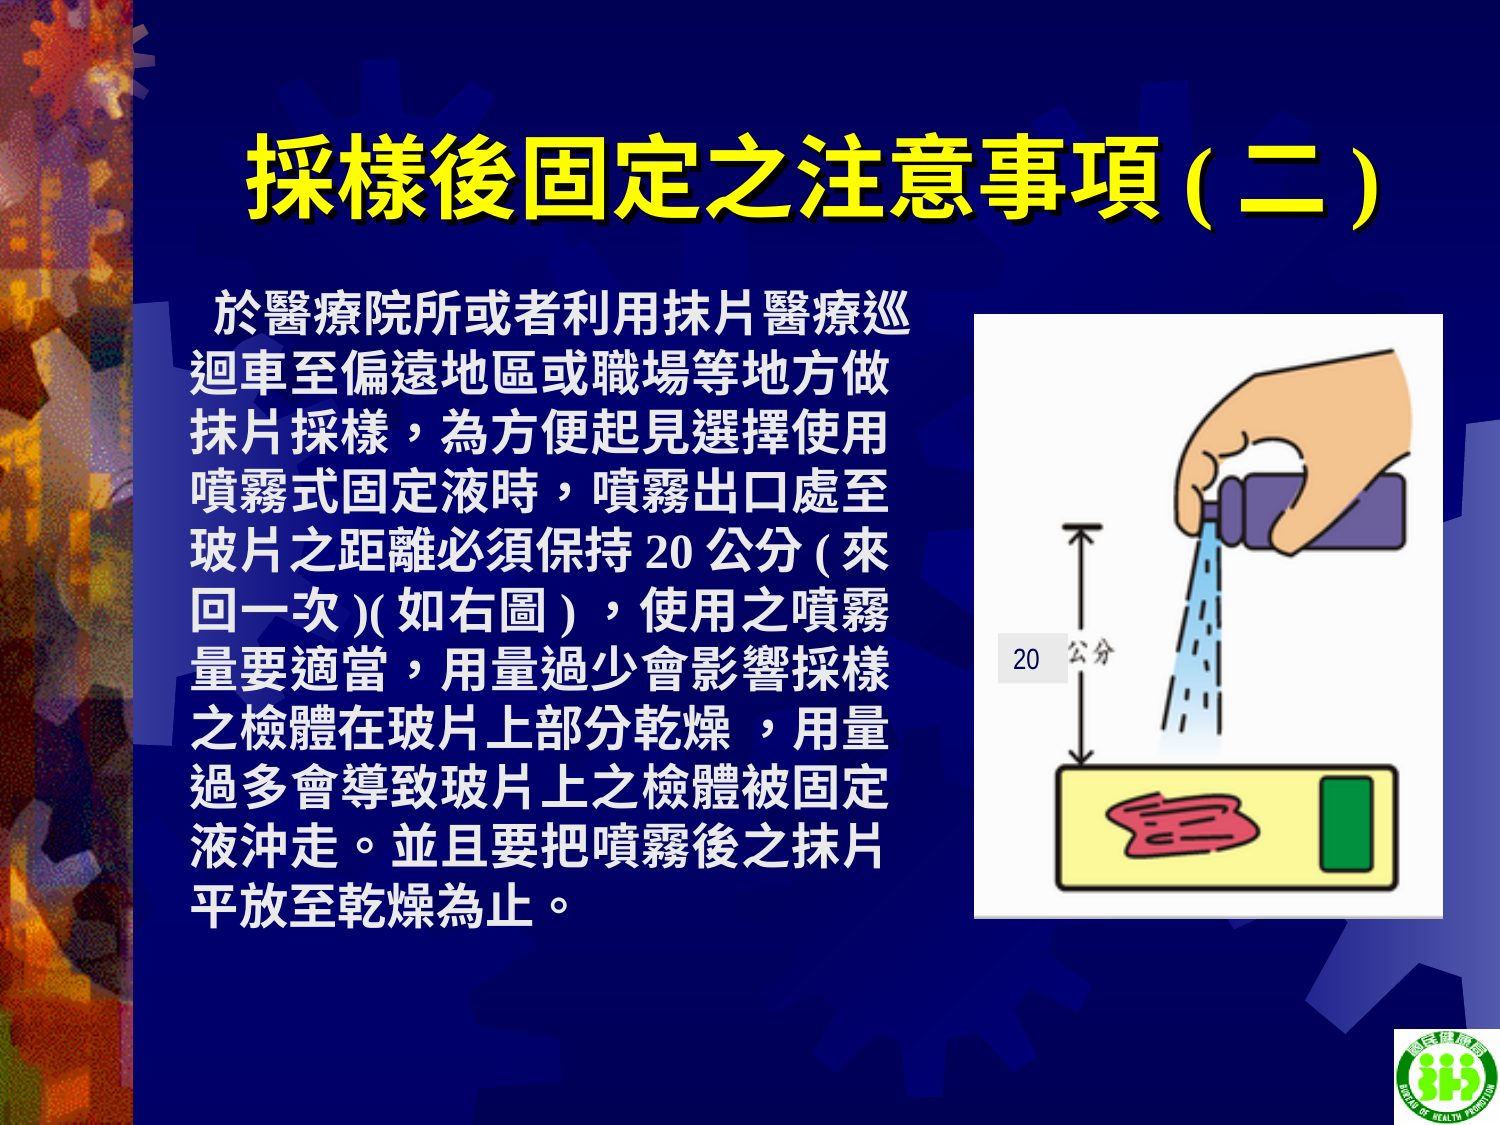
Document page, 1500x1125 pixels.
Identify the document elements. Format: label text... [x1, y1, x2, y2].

title 採樣後固定之注意事項(二) [174, 50, 1450, 238]
list 於醫療院所或者利用抹片醫療巡迴車至偏遠地區或職場等地方做抹片採樣，為方便起見選擇使用噴霧式固定液時，噴霧出口處至玻片之距離必須保持20公分(來回一次)(如右圖)，使用之噴霧量要適當，用量過少會影響採樣之檢體在玻片上部分乾燥 ，用量過多會導致玻片上之檢體被固定液沖走。並且要把噴霧後之抹片平放至乾燥為止。 [174, 275, 928, 951]
text_box 20 [998, 633, 1068, 684]
picture [974, 314, 1443, 920]
